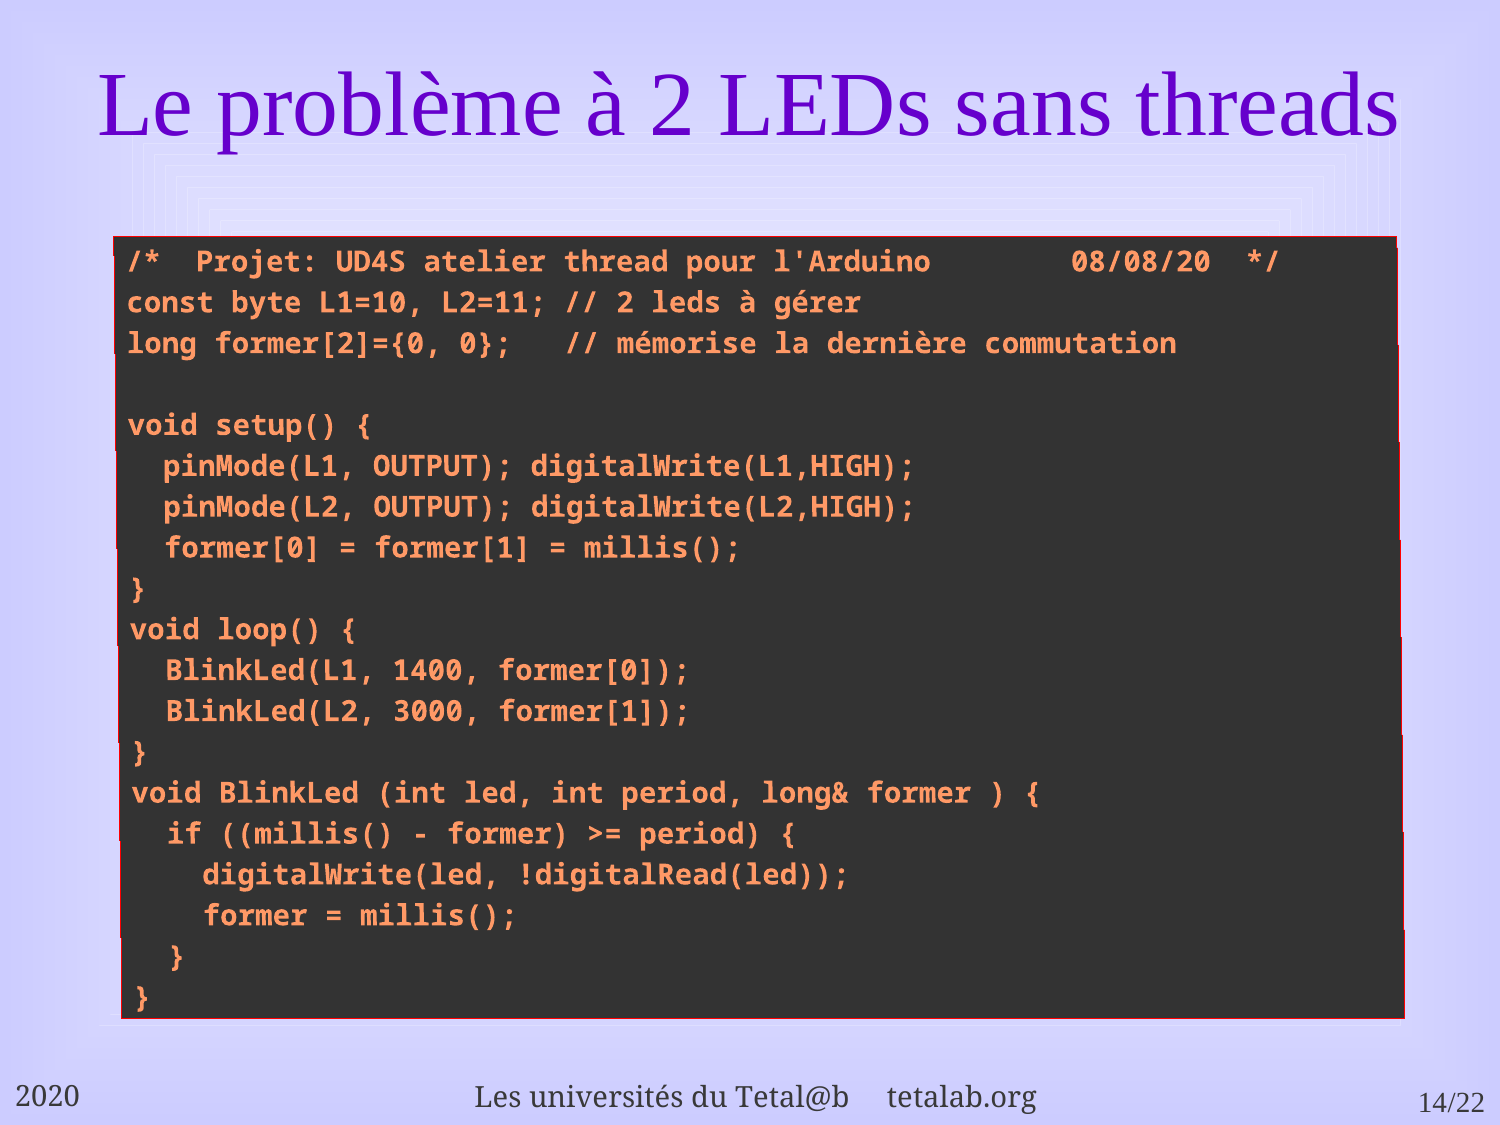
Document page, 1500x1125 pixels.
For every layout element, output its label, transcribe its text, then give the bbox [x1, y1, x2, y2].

title Le problème à 2 LEDs sans threads [0, 0, 1500, 198]
text_box /* Projet: UD4S atelier thread pour l'Arduino 08/08/20 */ const byte L1=10, L2=11; // 2 leds à gérer long former[2]={0, 0}; // mémorise la dernière commutation void setup() { pinMode(L1, OUTPUT); digitalWrite(L1,HIGH); pinMode(L2, OUTPUT); digitalWrite(L2,HIGH); former[0] = former[1] = millis(); } void loop() { BlinkLed(L1, 1400, former[0]); BlinkLed(L2, 3000, former[1]); } void BlinkLed (int led, int period, long& former ) { if ((millis() - former) >= period) { digitalWrite(led, !digitalRead(led)); former = millis(); } } [113, 236, 1405, 1019]
list [70, 224, 1453, 1016]
